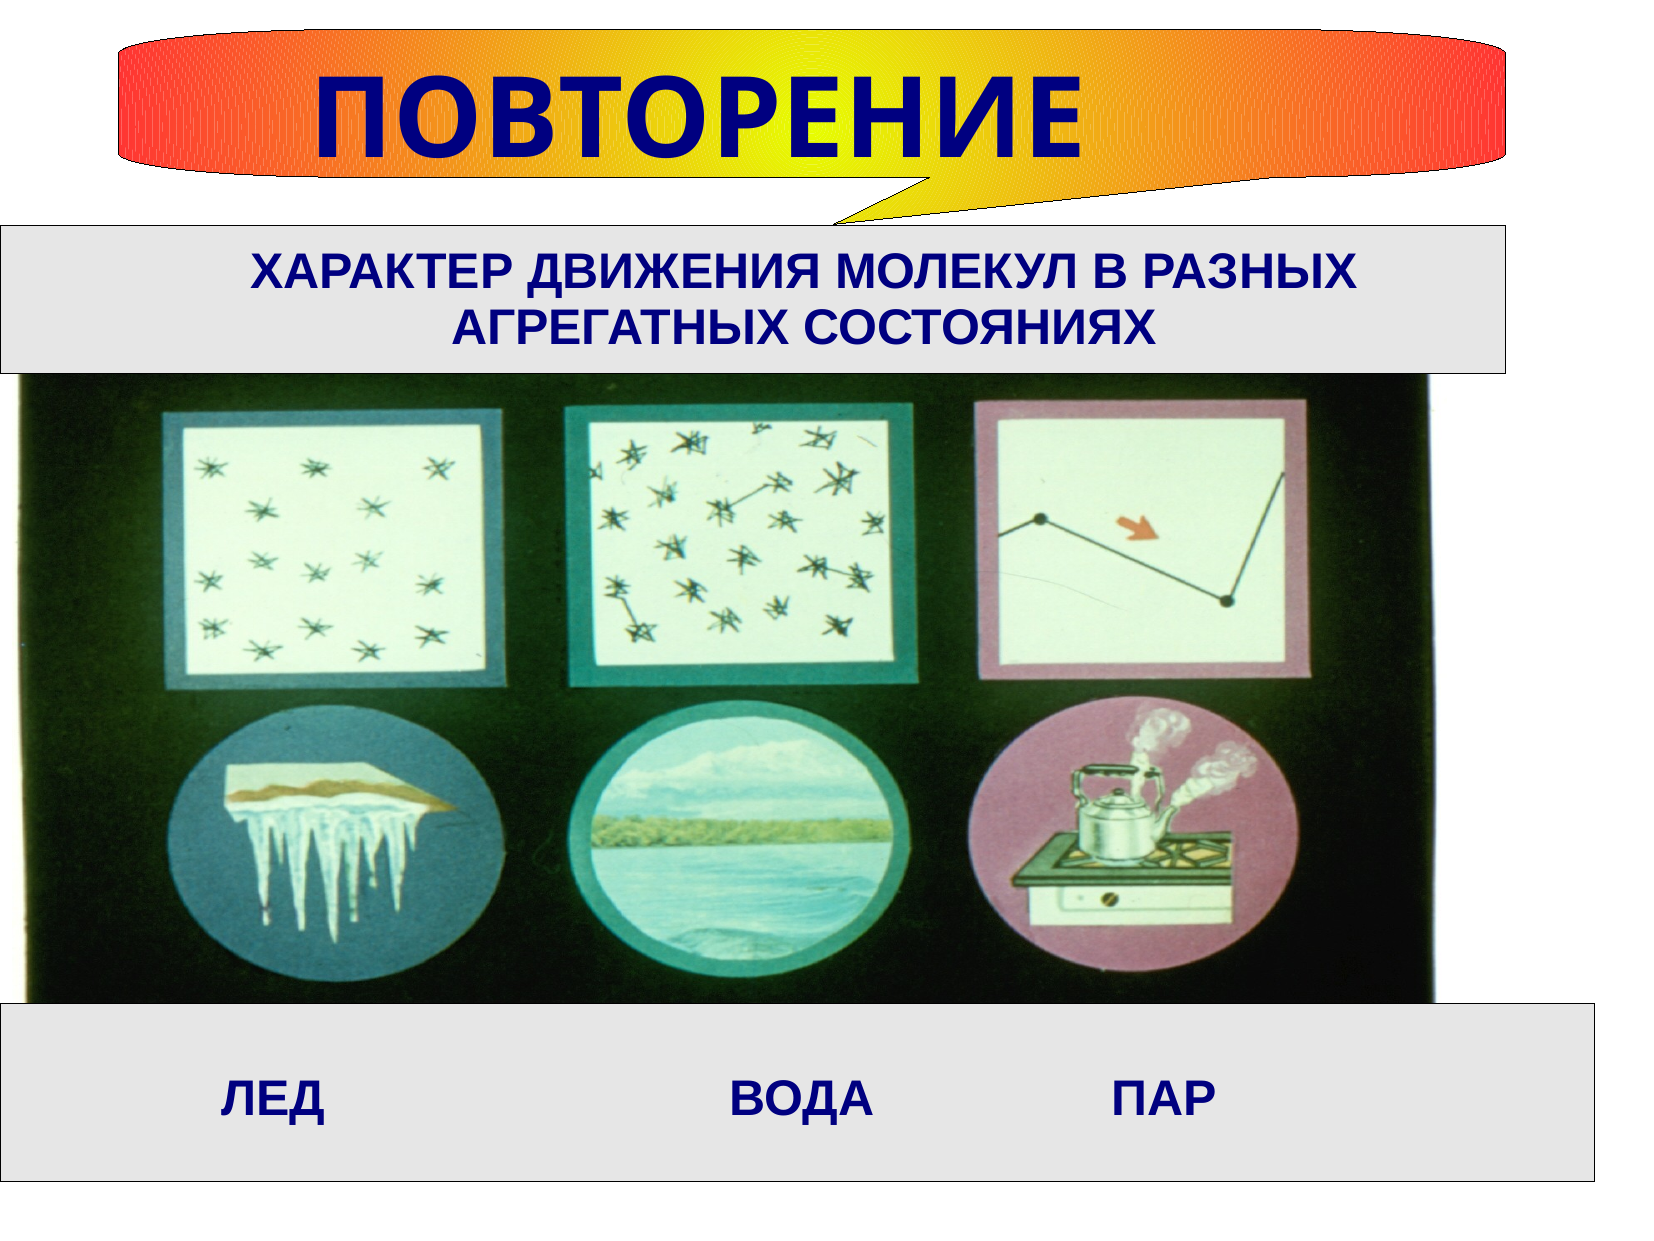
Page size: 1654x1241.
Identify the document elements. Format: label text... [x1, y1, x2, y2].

text_box ПОВТОРЕНИЕ [295, 29, 1450, 226]
text_box [0, 1004, 1595, 1181]
text_box [0, 226, 1506, 373]
picture [12, 373, 1447, 1004]
text_box ЛЕД ВОДА ПАР [206, 1062, 1483, 1135]
text_box [118, 30, 295, 177]
text_box ХАРАКТЕР ДВИЖЕНИЯ МОЛЕКУЛ В РАЗНЫХ АГРЕГАТНЫХ СОСТОЯНИЯХ [118, 236, 1490, 399]
text_box [1450, 38, 1506, 169]
